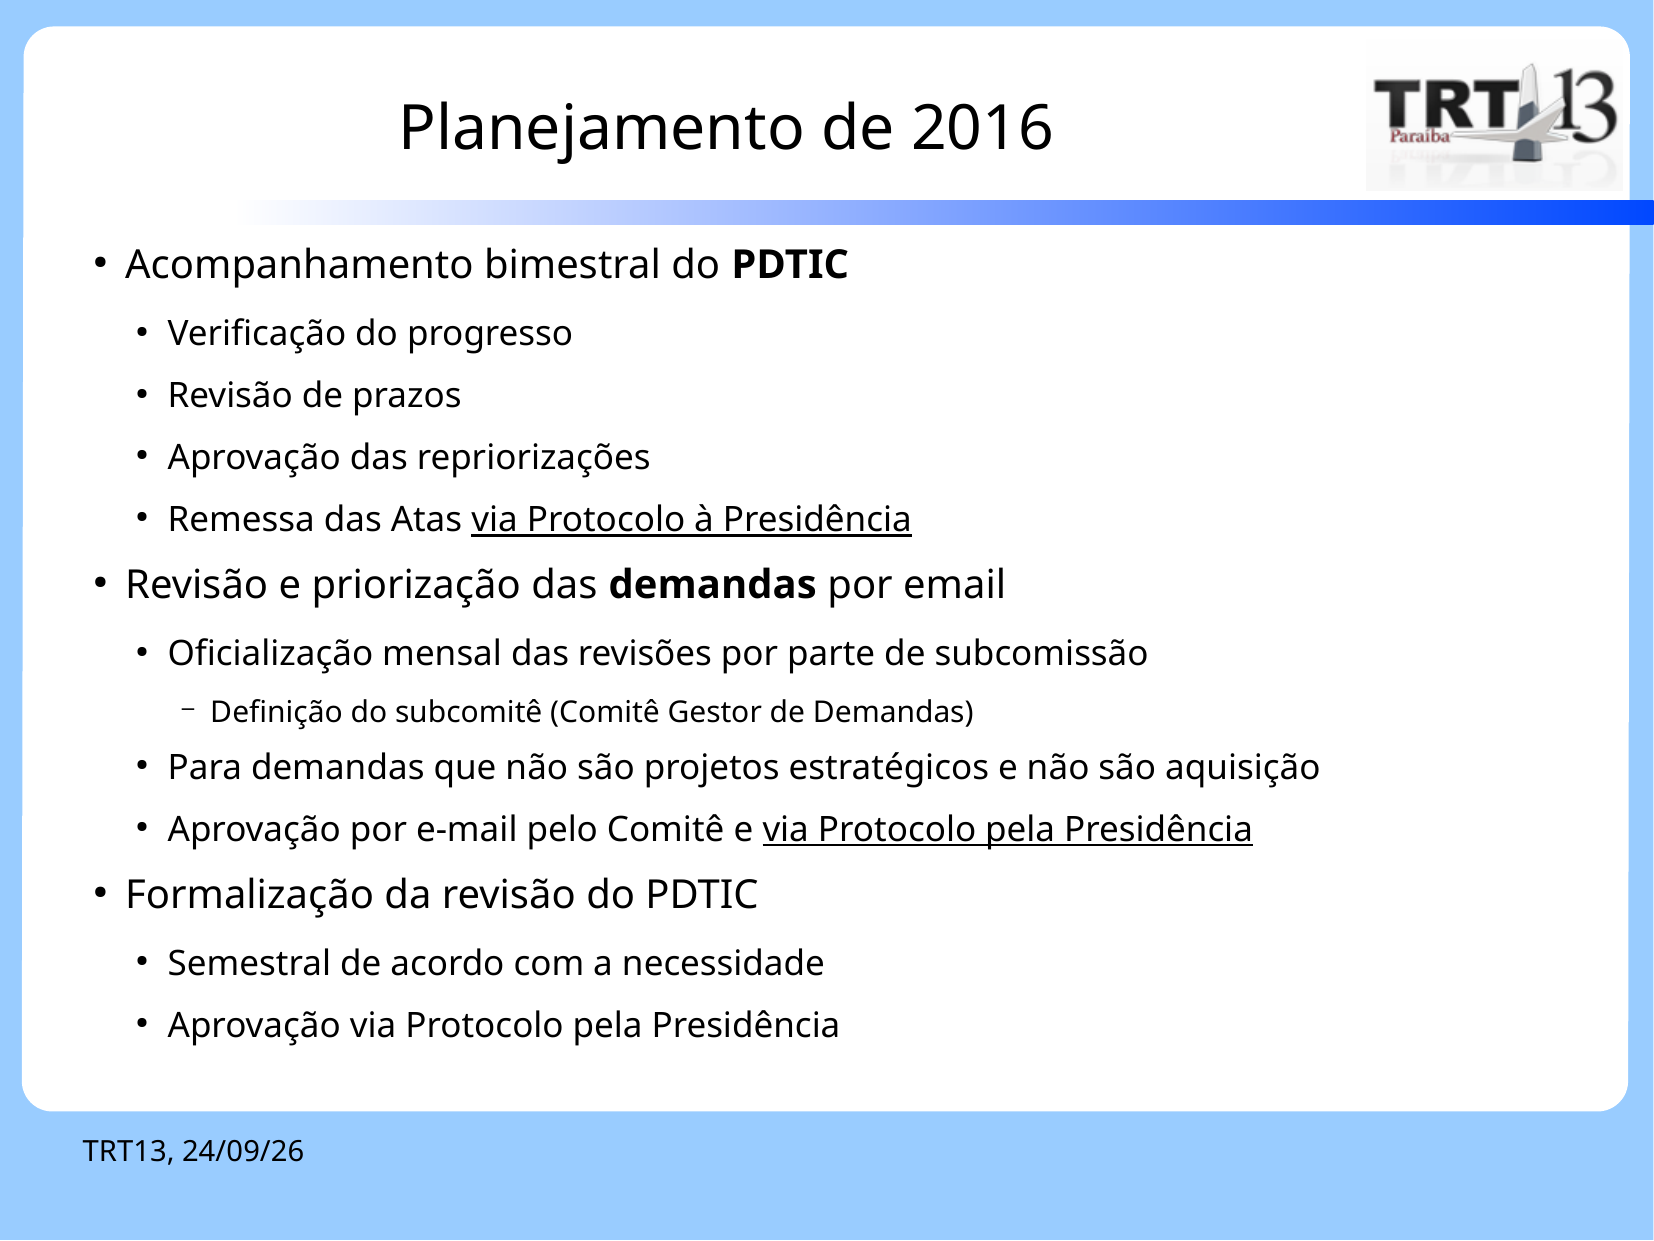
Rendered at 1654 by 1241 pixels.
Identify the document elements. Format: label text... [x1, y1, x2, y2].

list Acompanhamento bimestral do PDTIC Verificação do progresso Revisão de prazos Aprovação das repriorizações Remessa das Atas via Protocolo à Presidência Revisão e priorização das demandas por email Oficialização mensal das revisões por parte de subcomissão Definição do subcomitê (Comitê Gestor de Demandas) Para demandas que não são projetos estratégicos e não são aquisição Aprovação por e-mail pelo Comitê e via Protocolo pela Presidência Formalização da revisão do PDTIC Semestral de acordo com a necessidade Aprovação via Protocolo pela Presidência [82, 236, 1571, 1055]
title Planejamento de 2016 [82, 49, 1371, 201]
picture [1366, 39, 1623, 191]
